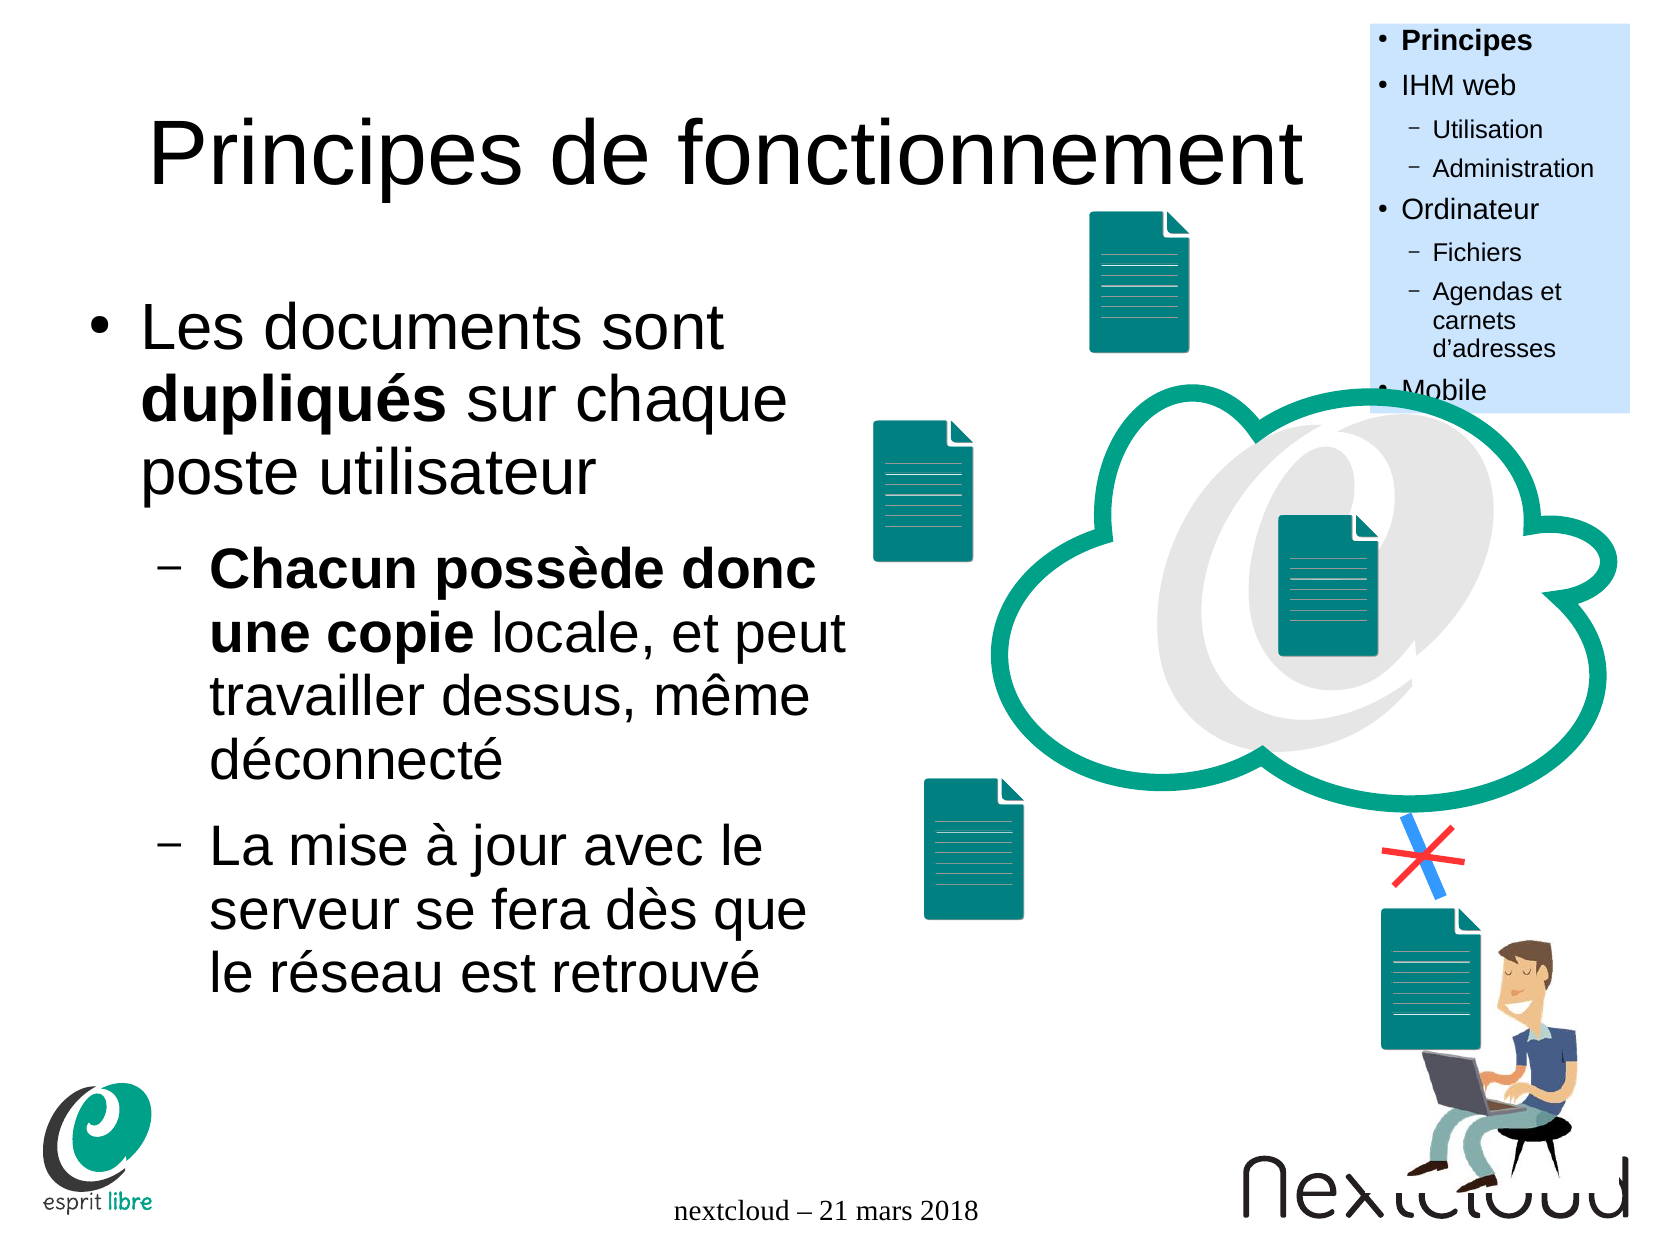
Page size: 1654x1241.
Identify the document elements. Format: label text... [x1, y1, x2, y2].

picture [846, 381, 1631, 925]
picture [1062, 257, 1221, 358]
list Principes IHM web Utilisation Administration Ordinateur Fichiers Agendas et carnets d’adresses Mobile [1370, 23, 1630, 381]
list Les documents sont dupliqués sur chaque poste utilisateur Chacun possède donc une copie locale, et peut travailler dessus, même déconnecté La mise à jour avec le serveur se fera dès que le réseau est retrouvé [70, 290, 1187, 1010]
title Principes de fonctionnement [82, 49, 1371, 257]
picture [1354, 897, 1619, 1193]
